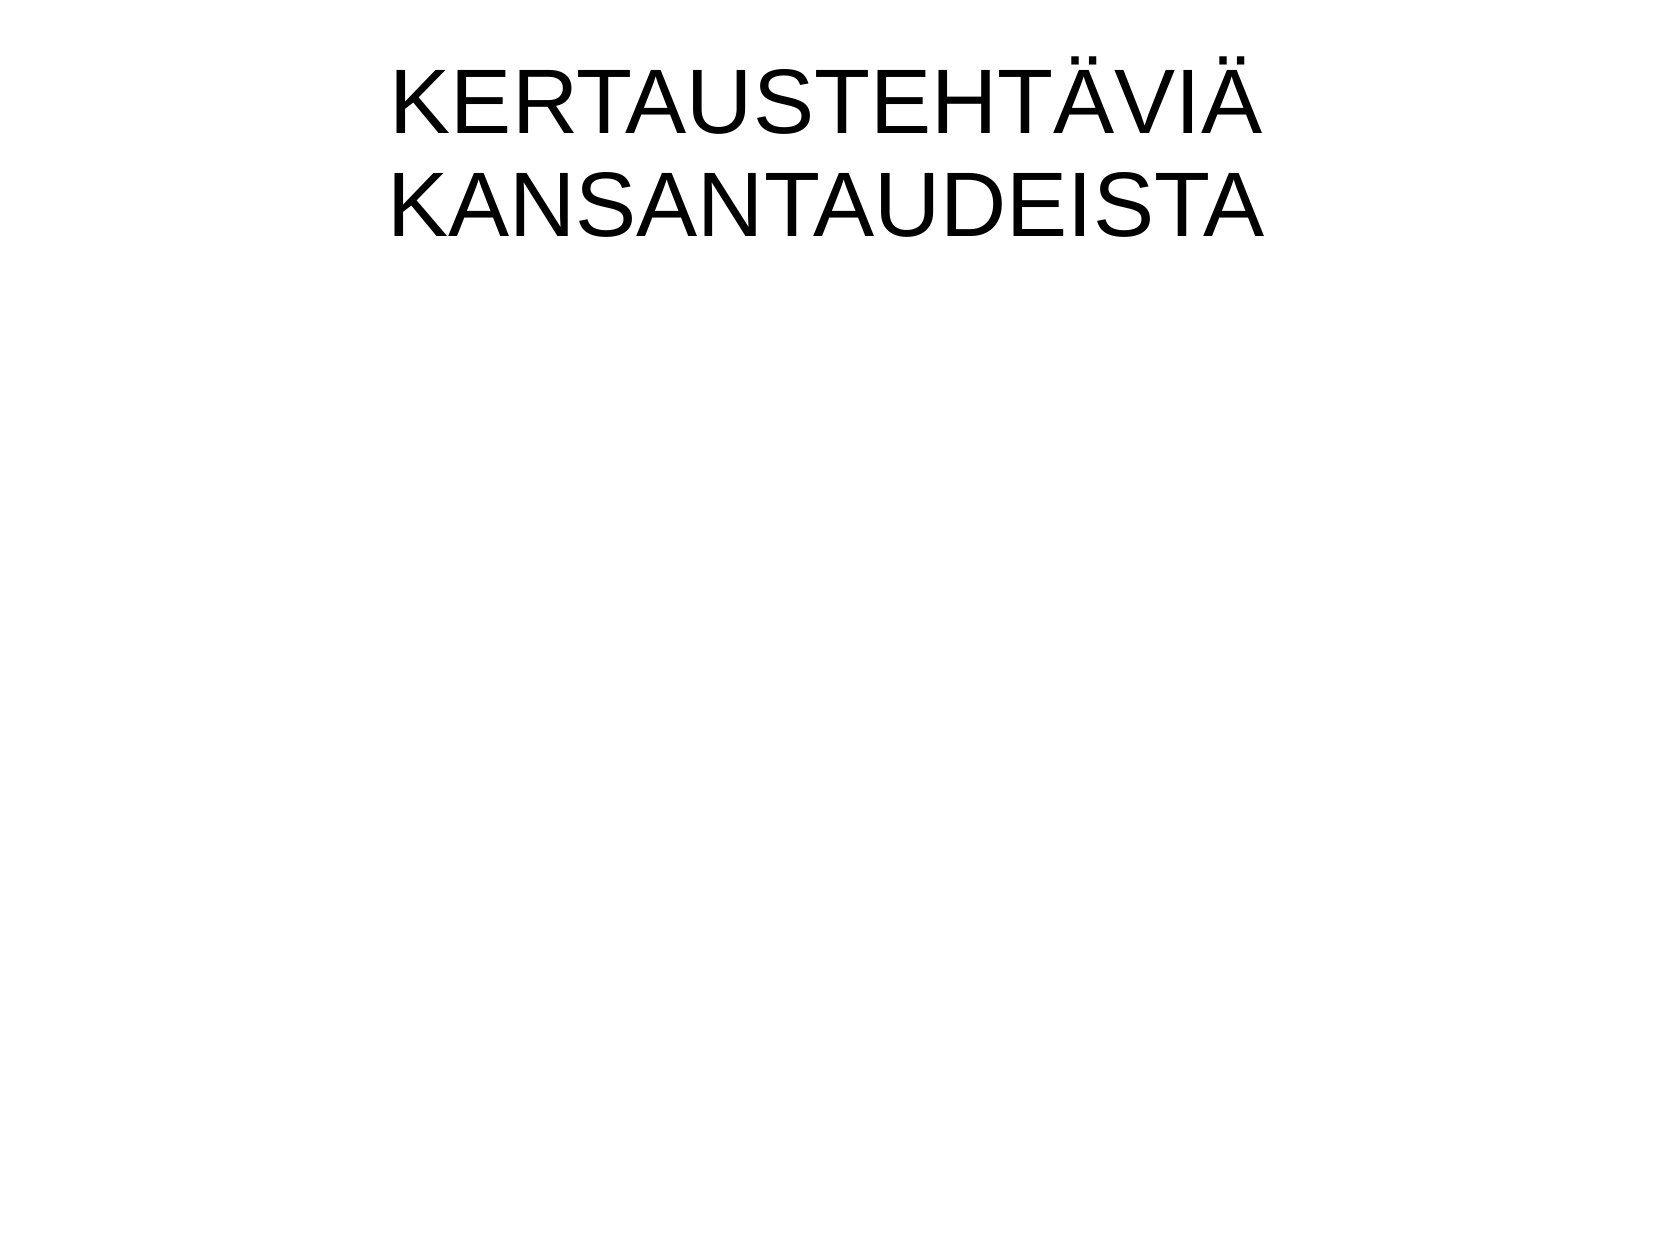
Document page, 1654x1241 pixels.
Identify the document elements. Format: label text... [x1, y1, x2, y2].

title KERTAUSTEHTÄVIÄ KANSANTAUDEISTA [82, 50, 1571, 256]
